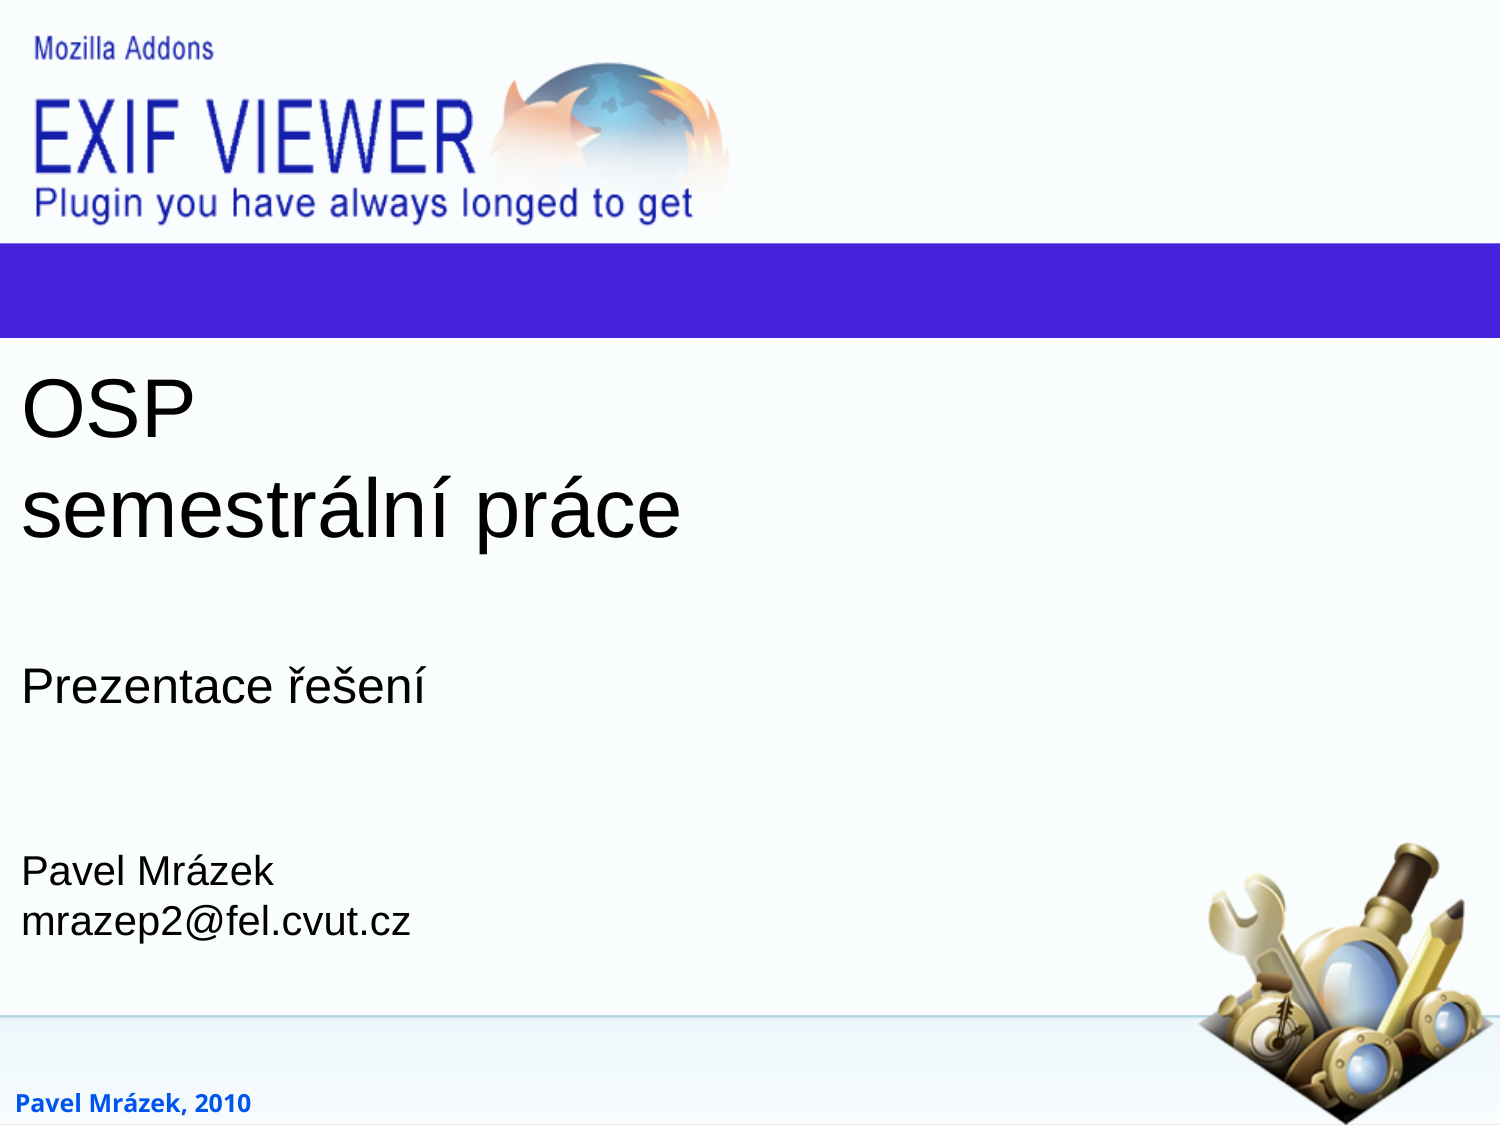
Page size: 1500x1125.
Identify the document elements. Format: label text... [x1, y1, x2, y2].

text_box [0, 243, 1500, 338]
text_box OSP semestrální práce Prezentace řešení Pavel Mrázek mrazep2@fel.cvut.cz [6, 346, 699, 952]
picture [29, 30, 739, 231]
text_box Pavel Mrázek, 2010 [0, 1079, 414, 1125]
picture [0, 832, 1500, 1125]
